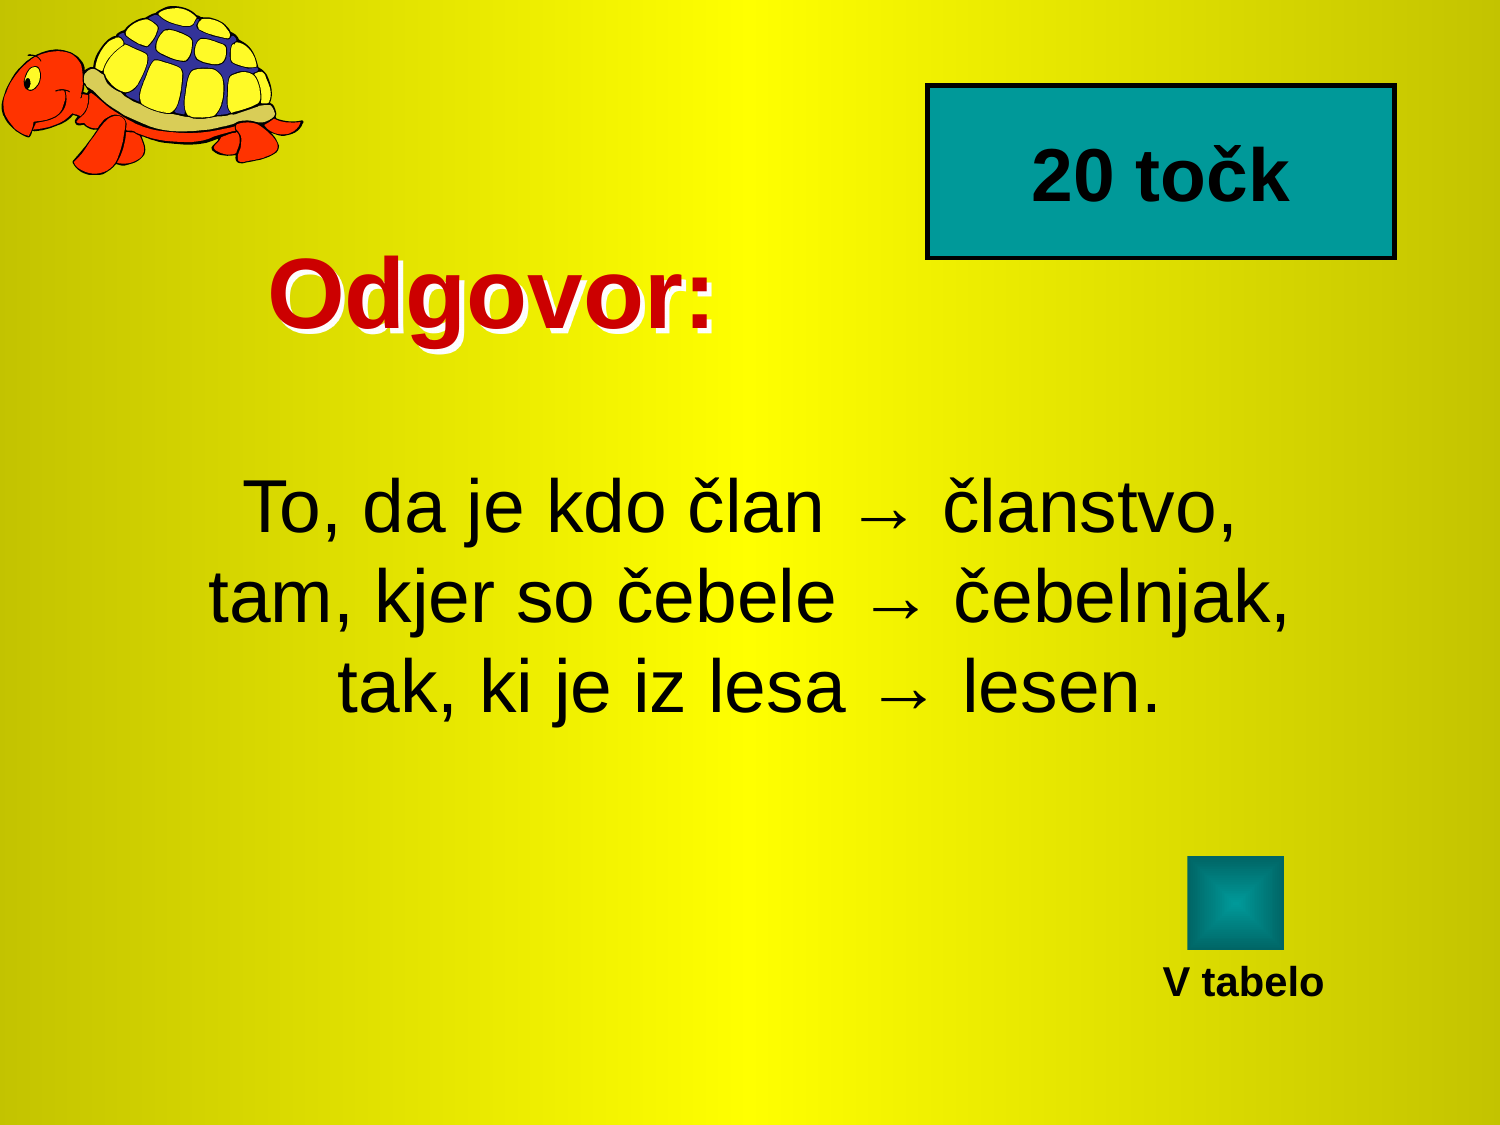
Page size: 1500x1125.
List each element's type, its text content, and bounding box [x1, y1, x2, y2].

text_box To, da je kdo član → članstvo, tam, kjer so čebele → čebelnjak, tak, ki je iz lesa → lesen. [98, 449, 1383, 735]
text_box 20 točk [927, 85, 1395, 259]
text_box V tabelo [1069, 947, 1418, 1012]
text_box [1187, 856, 1284, 950]
title Odgovor: [252, 216, 843, 362]
